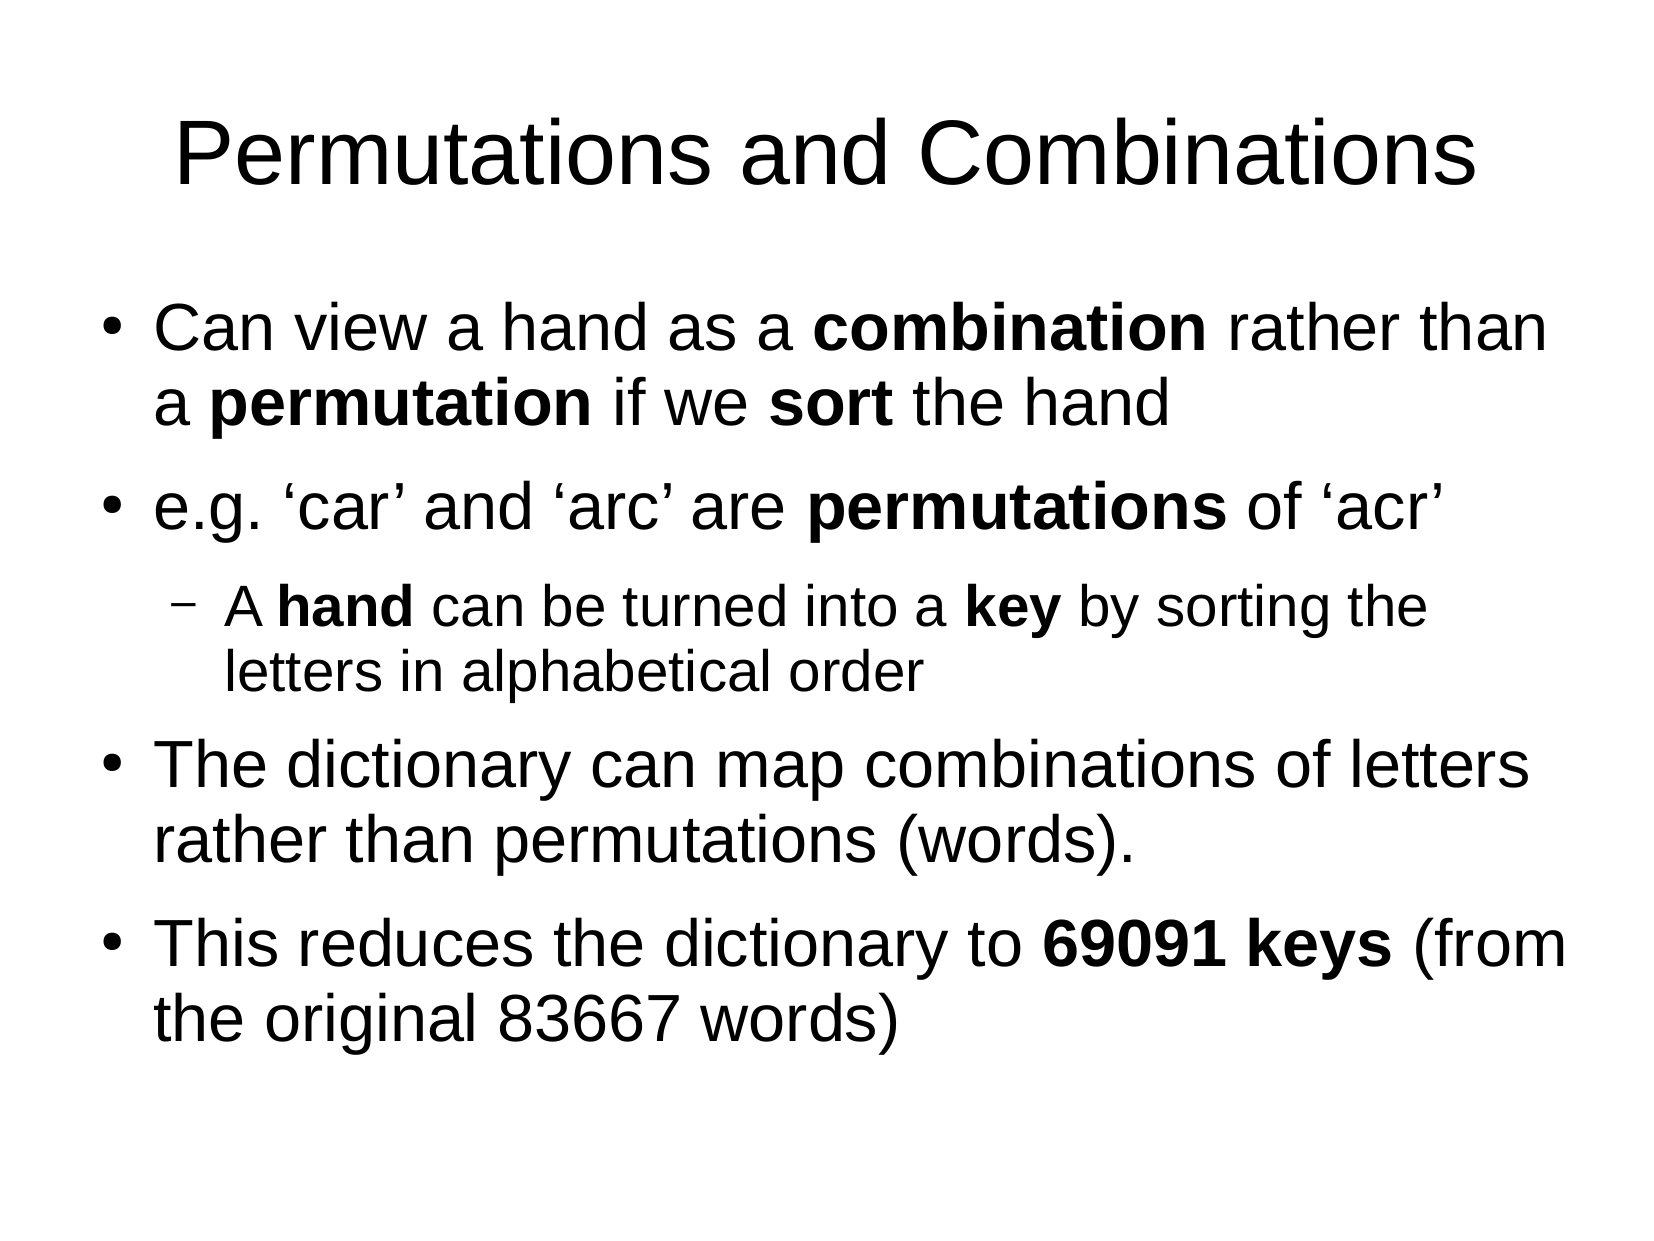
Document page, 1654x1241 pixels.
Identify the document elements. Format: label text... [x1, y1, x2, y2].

title Permutations and Combinations [82, 49, 1571, 257]
list Can view a hand as a combination rather than a permutation if we sort the hand e.g. ‘car’ and ‘arc’ are permutations of ‘acr’ A hand can be turned into a key by sorting the letters in alphabetical order The dictionary can map combinations of letters rather than permutations (words). This reduces the dictionary to 69091 keys (from the original 83667 words) [82, 290, 1571, 1056]
